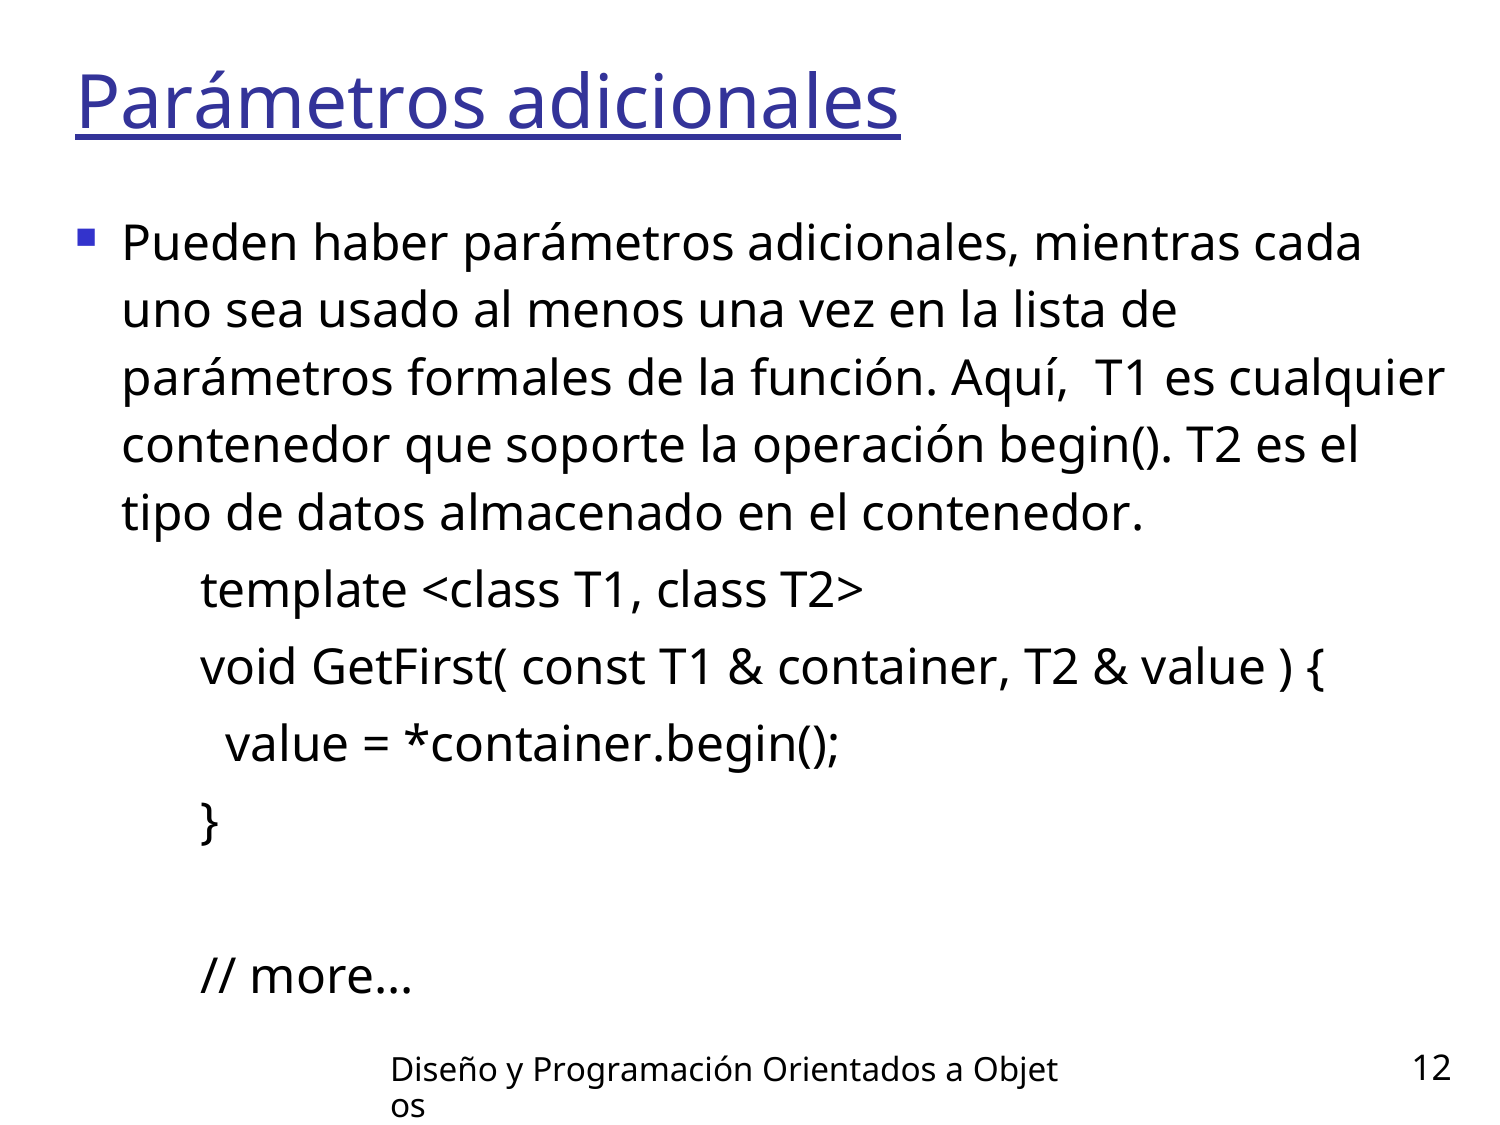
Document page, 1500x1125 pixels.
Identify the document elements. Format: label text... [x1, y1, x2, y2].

title Parámetros adicionales [75, 18, 1466, 181]
list Pueden haber parámetros adicionales, mientras cada uno sea usado al menos una vez en la lista de parámetros formales de la función. Aquí, T1 es cualquier contenedor que soporte la operación begin(). T2 es el tipo de datos almacenado en el contenedor. template <class T1, class T2> void GetFirst( const T1 & container, T2 & value )‏ { value = *container.begin(); } // more... [75, 207, 1462, 1013]
